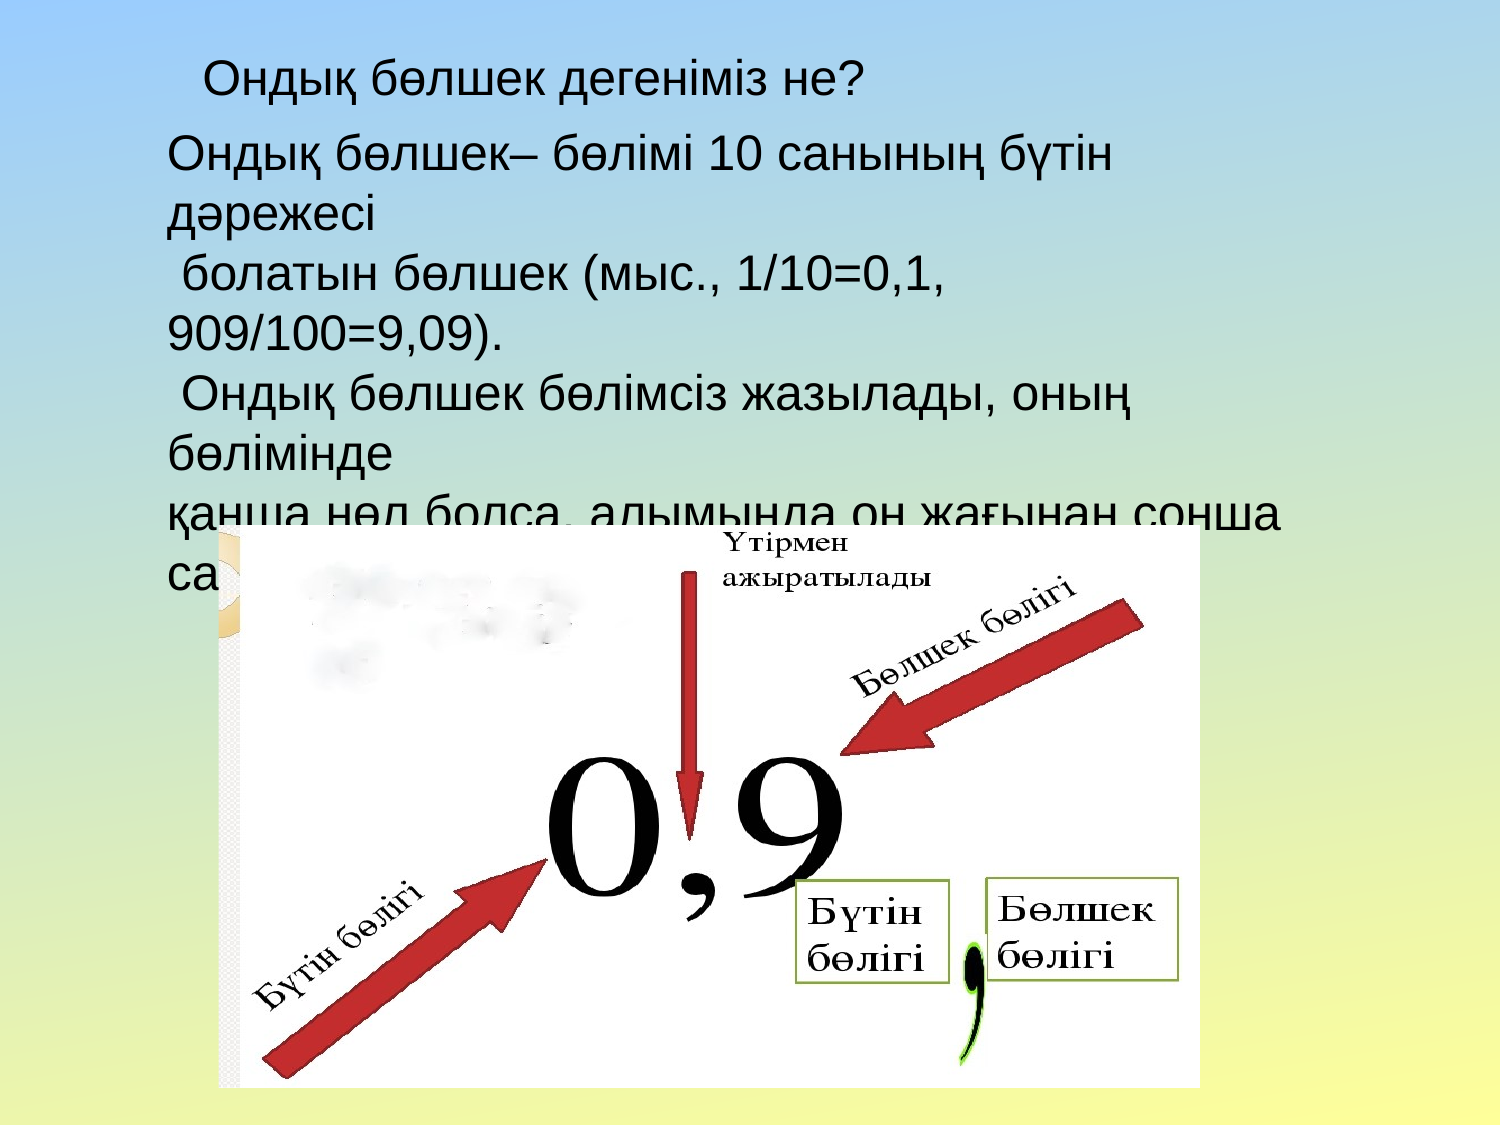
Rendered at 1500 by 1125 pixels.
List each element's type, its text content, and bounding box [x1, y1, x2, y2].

text_box Ондық бөлшек дегеніміз не? [187, 37, 1426, 113]
picture [218, 525, 1201, 1088]
text_box Ондық бөлшек– бөлімі 10 санының бүтін дәрежесі болатын бөлшек (мыс., 1/10=0,1, 909/100=9,09). Ондық бөлшек бөлімсіз жазылады, оның бөлімінде қанша нөл болса, алымында оң жағынан сонша сан үтір арқылы ажыратылады. [152, 112, 1313, 488]
